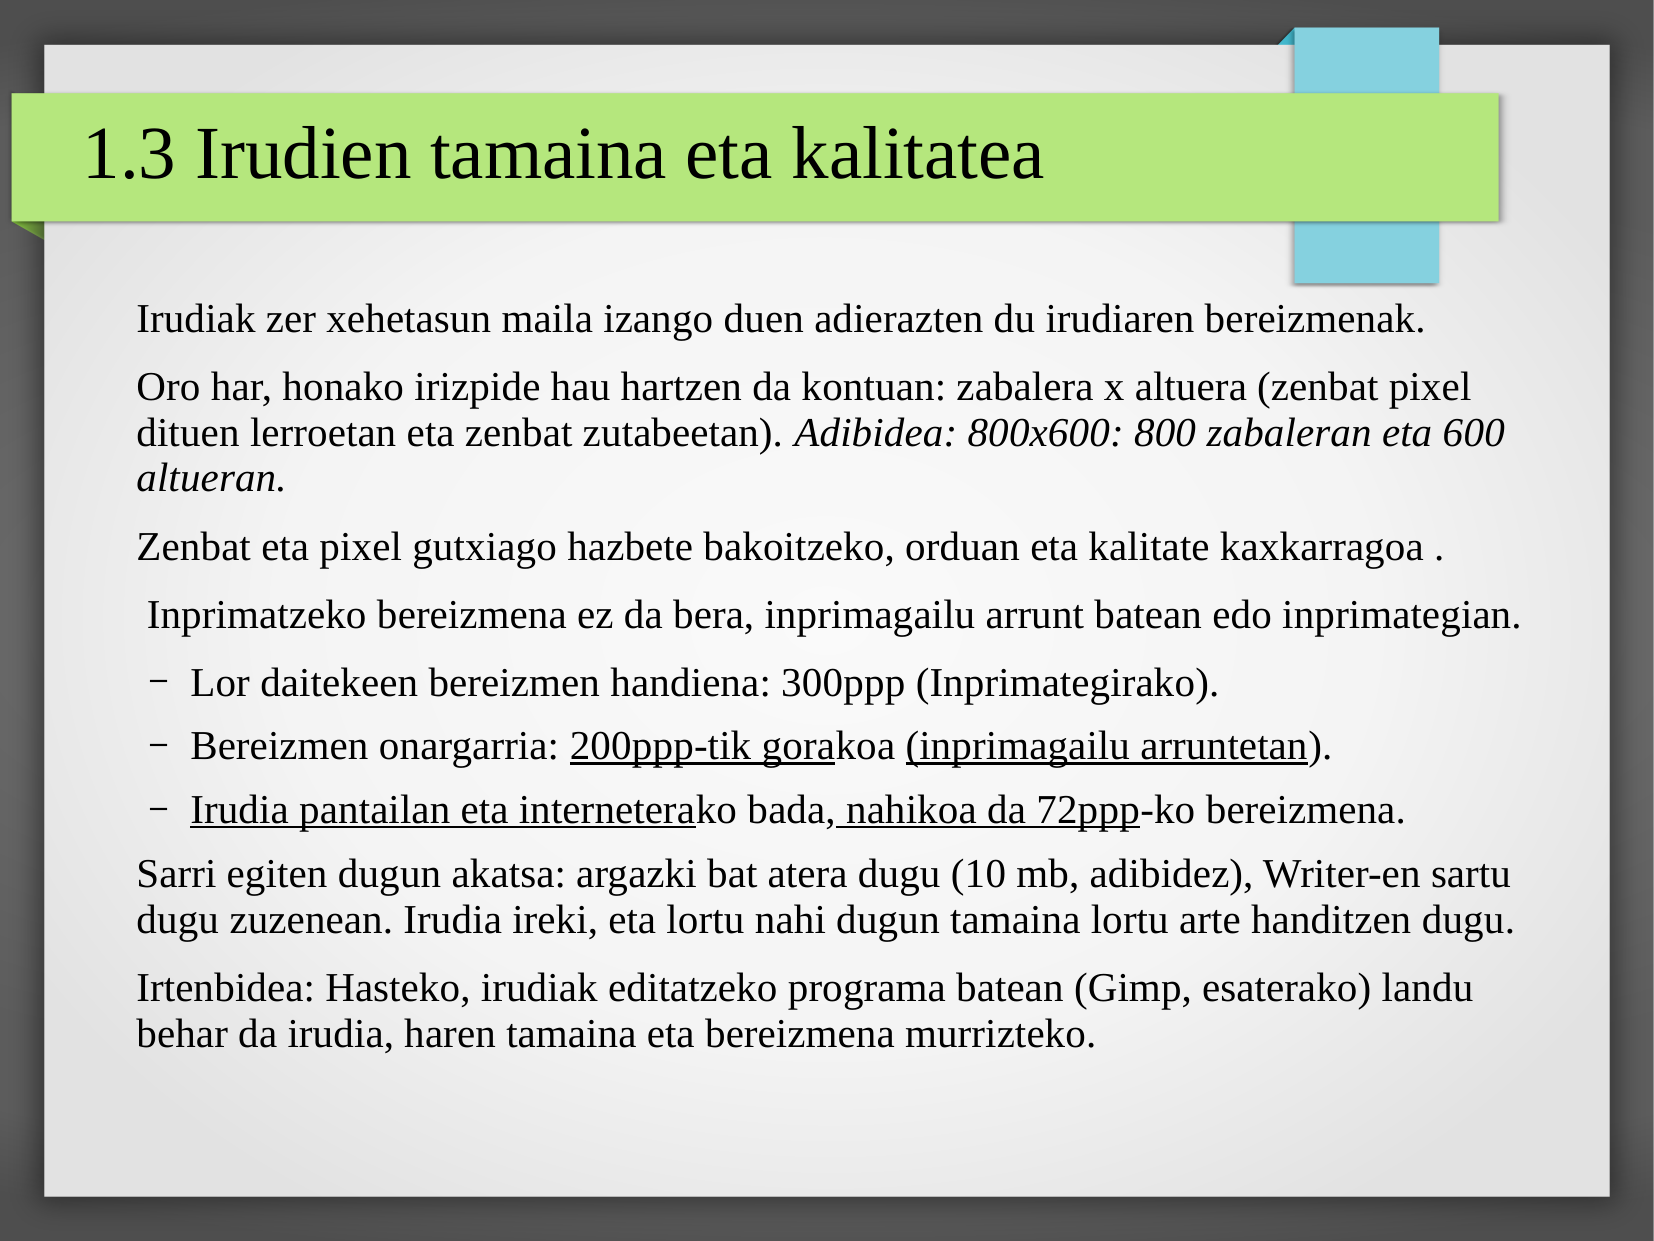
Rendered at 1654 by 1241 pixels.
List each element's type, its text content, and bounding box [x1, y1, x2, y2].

list Irudiak zer xehetasun maila izango duen adierazten du irudiaren bereizmenak. Oro har, honako irizpide hau hartzen da kontuan: zabalera x altuera (zenbat pixel dituen lerroetan eta zenbat zutabeetan). Adibidea: 800x600: 800 zabaleran eta 600 altueran. Zenbat eta pixel gutxiago hazbete bakoitzeko, orduan eta kalitate kaxkarragoa . Inprimatzeko bereizmena ez da bera, inprimagailu arrunt batean edo inprimategian. Lor daitekeen bereizmen handiena: 300ppp (Inprimategirako). Bereizmen onargarria: 200ppp-tik gorakoa (inprimagailu arruntetan). Irudia pantailan eta interneterako bada, nahikoa da 72ppp-ko bereizmena. Sarri egiten dugun akatsa: argazki bat atera dugu (10 mb, adibidez), Writer-en sartu dugu zuzenean. Irudia ireki, eta lortu nahi dugun tamaina lortu arte handitzen dugu. Irtenbidea: Hasteko, irudiak editatzeko programa batean (Gimp, esaterako) landu behar da irudia, haren tamaina eta bereizmena murrizteko. [82, 295, 1571, 1123]
picture [0, 0, 1654, 1241]
title 1.3 Irudien tamaina eta kalitatea [82, 94, 1264, 213]
